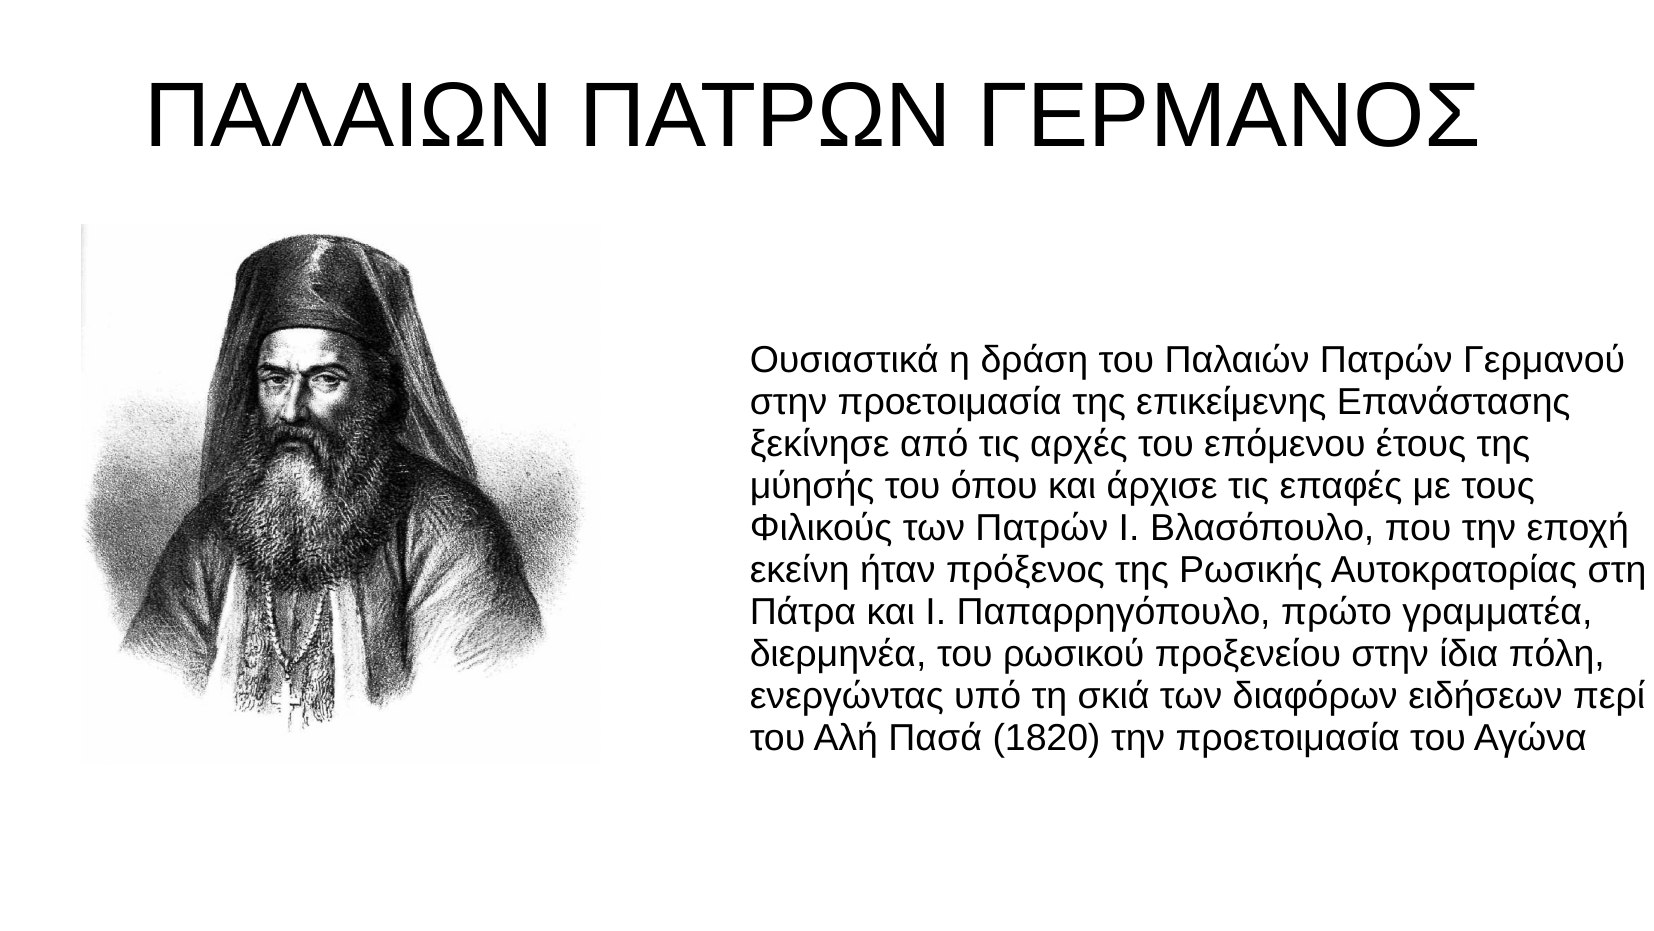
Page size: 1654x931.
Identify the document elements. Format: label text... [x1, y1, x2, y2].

text_box Ουσιαστικά η δράση του Παλαιών Πατρών Γερμανού στην προετοιμασία της επικείμενης Επανάστασης ξεκίνησε από τις αρχές του επόμενου έτους της μύησής του όπου και άρχισε τις επαφές με τους Φιλικούς των Πατρών Ι. Βλασόπουλο, που την εποχή εκείνη ήταν πρόξενος της Ρωσικής Αυτοκρατορίας στη Πάτρα και Ι. Παπαρρηγόπουλο, πρώτο γραμματέα, διερμηνέα, του ρωσικού προξενείου στην ίδια πόλη, ενεργώντας υπό τη σκιά των διαφόρων ειδήσεων περί του Αλή Πασά (1820) την προετοιμασία του Αγώνα [735, 330, 1654, 766]
title ΠΑΛΑΙΩΝ ΠΑΤΡΩΝ ΓΕΡΜΑΝΟΣ [82, 37, 1571, 193]
picture [81, 224, 601, 765]
